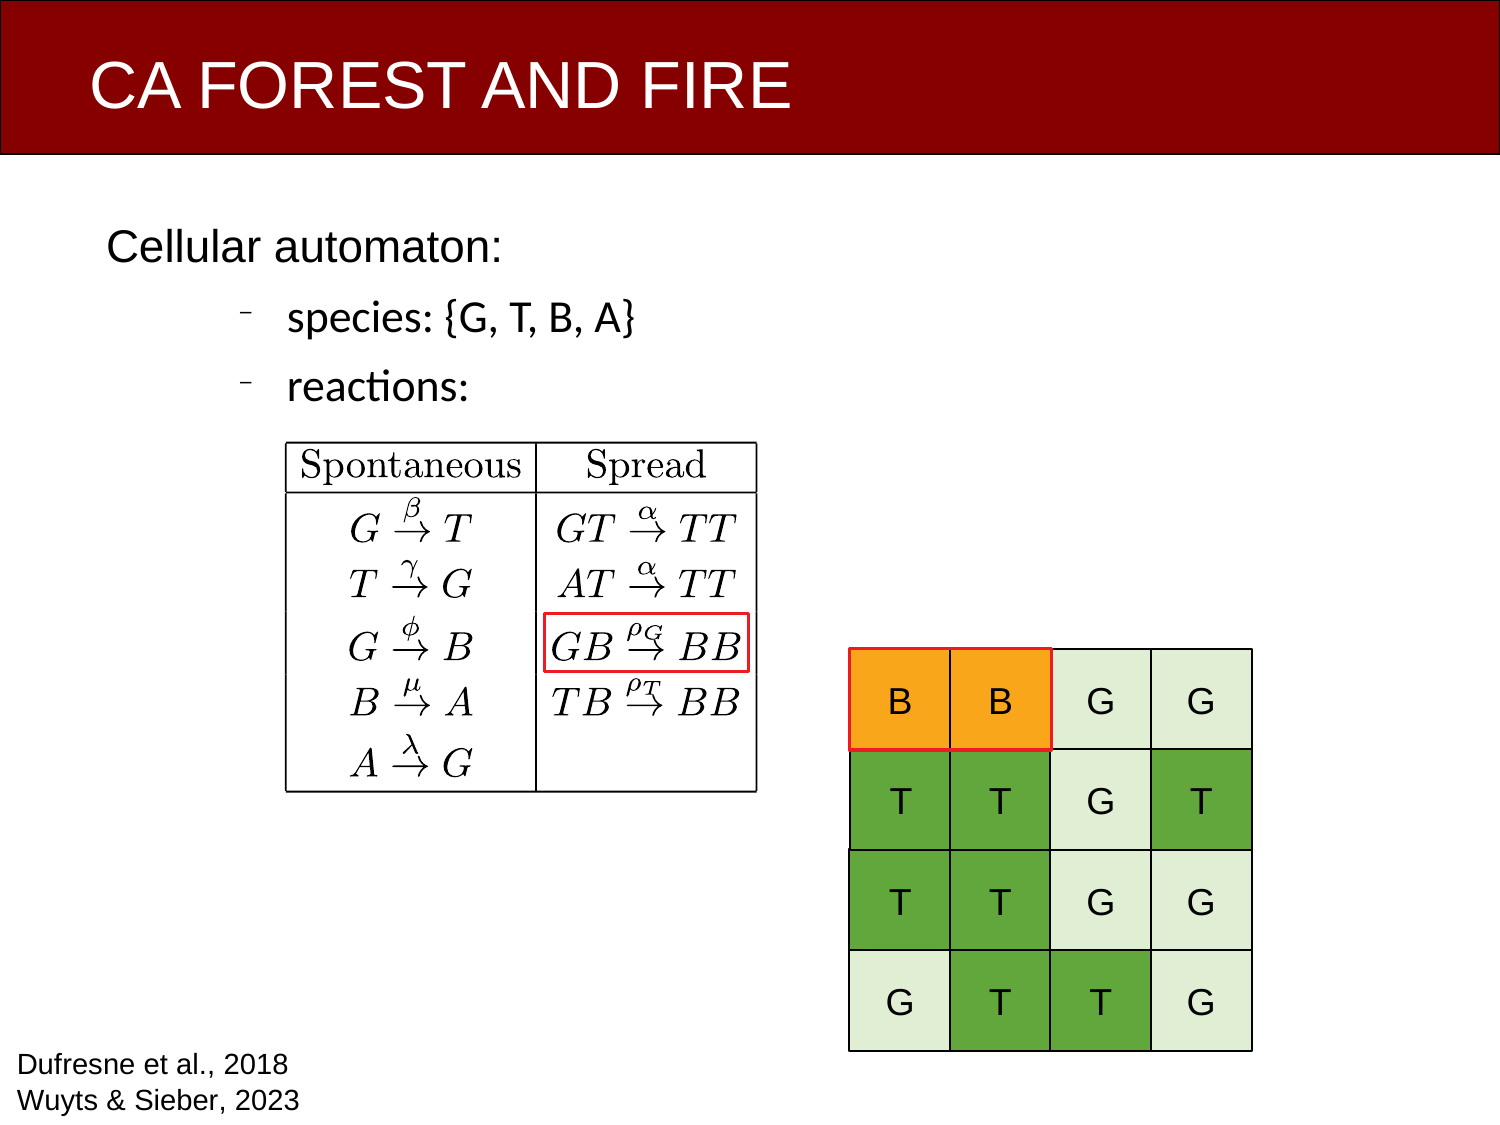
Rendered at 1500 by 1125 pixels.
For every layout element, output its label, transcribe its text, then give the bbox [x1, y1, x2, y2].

text_box G [1150, 952, 1252, 1052]
text_box T [949, 952, 1050, 1052]
text_box G [849, 952, 949, 1052]
text_box [0, 0, 1500, 154]
title CA FOREST AND FIRE [74, 3, 1425, 160]
text_box T [1050, 952, 1150, 1052]
text_box Dufresne et al., 2018 Wuyts & Sieber, 2023 [2, 1038, 442, 1125]
list Cellular automaton: species: {G, T, B, A} reactions: [75, 209, 1425, 952]
